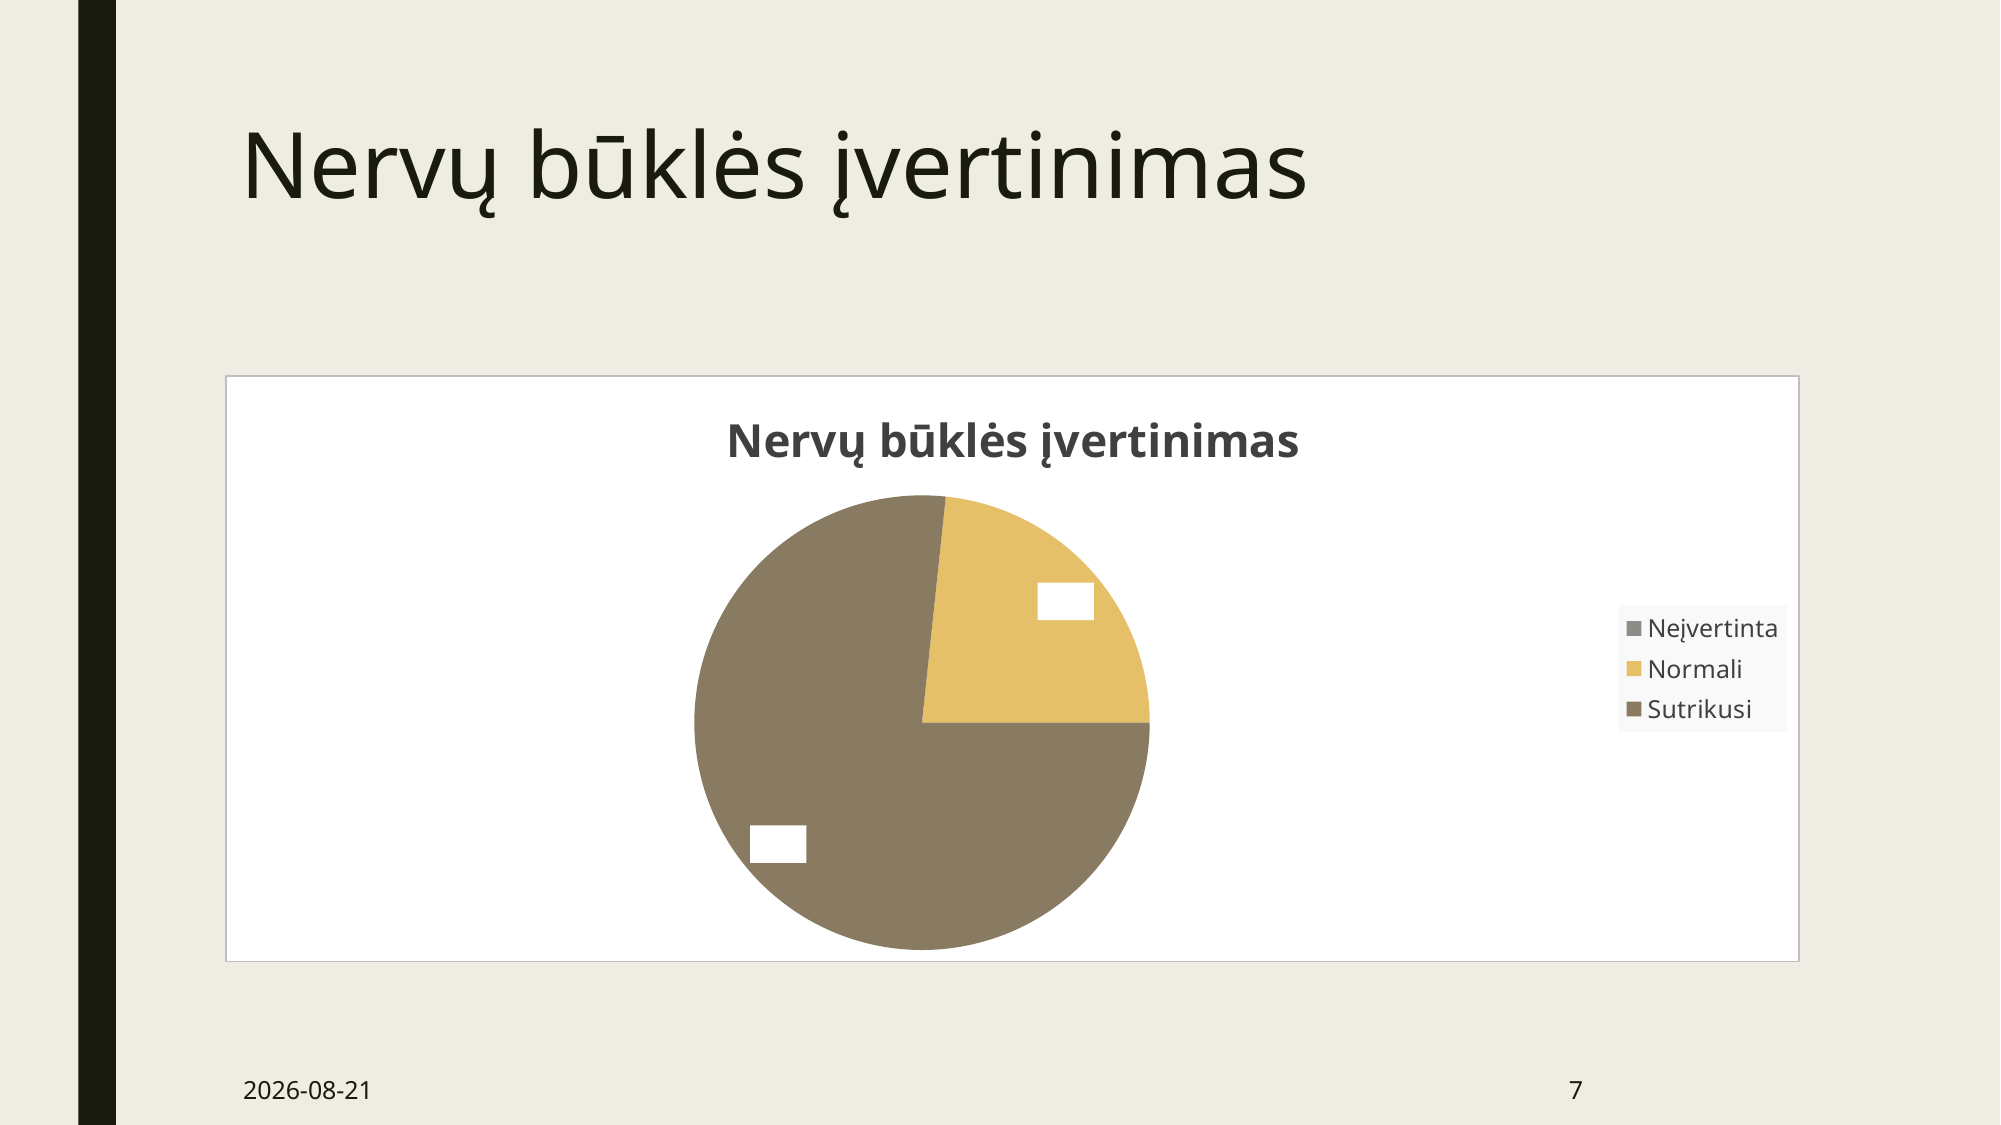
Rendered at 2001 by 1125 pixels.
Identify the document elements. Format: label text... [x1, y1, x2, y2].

text_box [1553, 1058, 1816, 1125]
text_box [228, 1058, 426, 1125]
title Nervų būklės įvertinimas [225, 112, 1801, 357]
chart [225, 375, 1801, 963]
